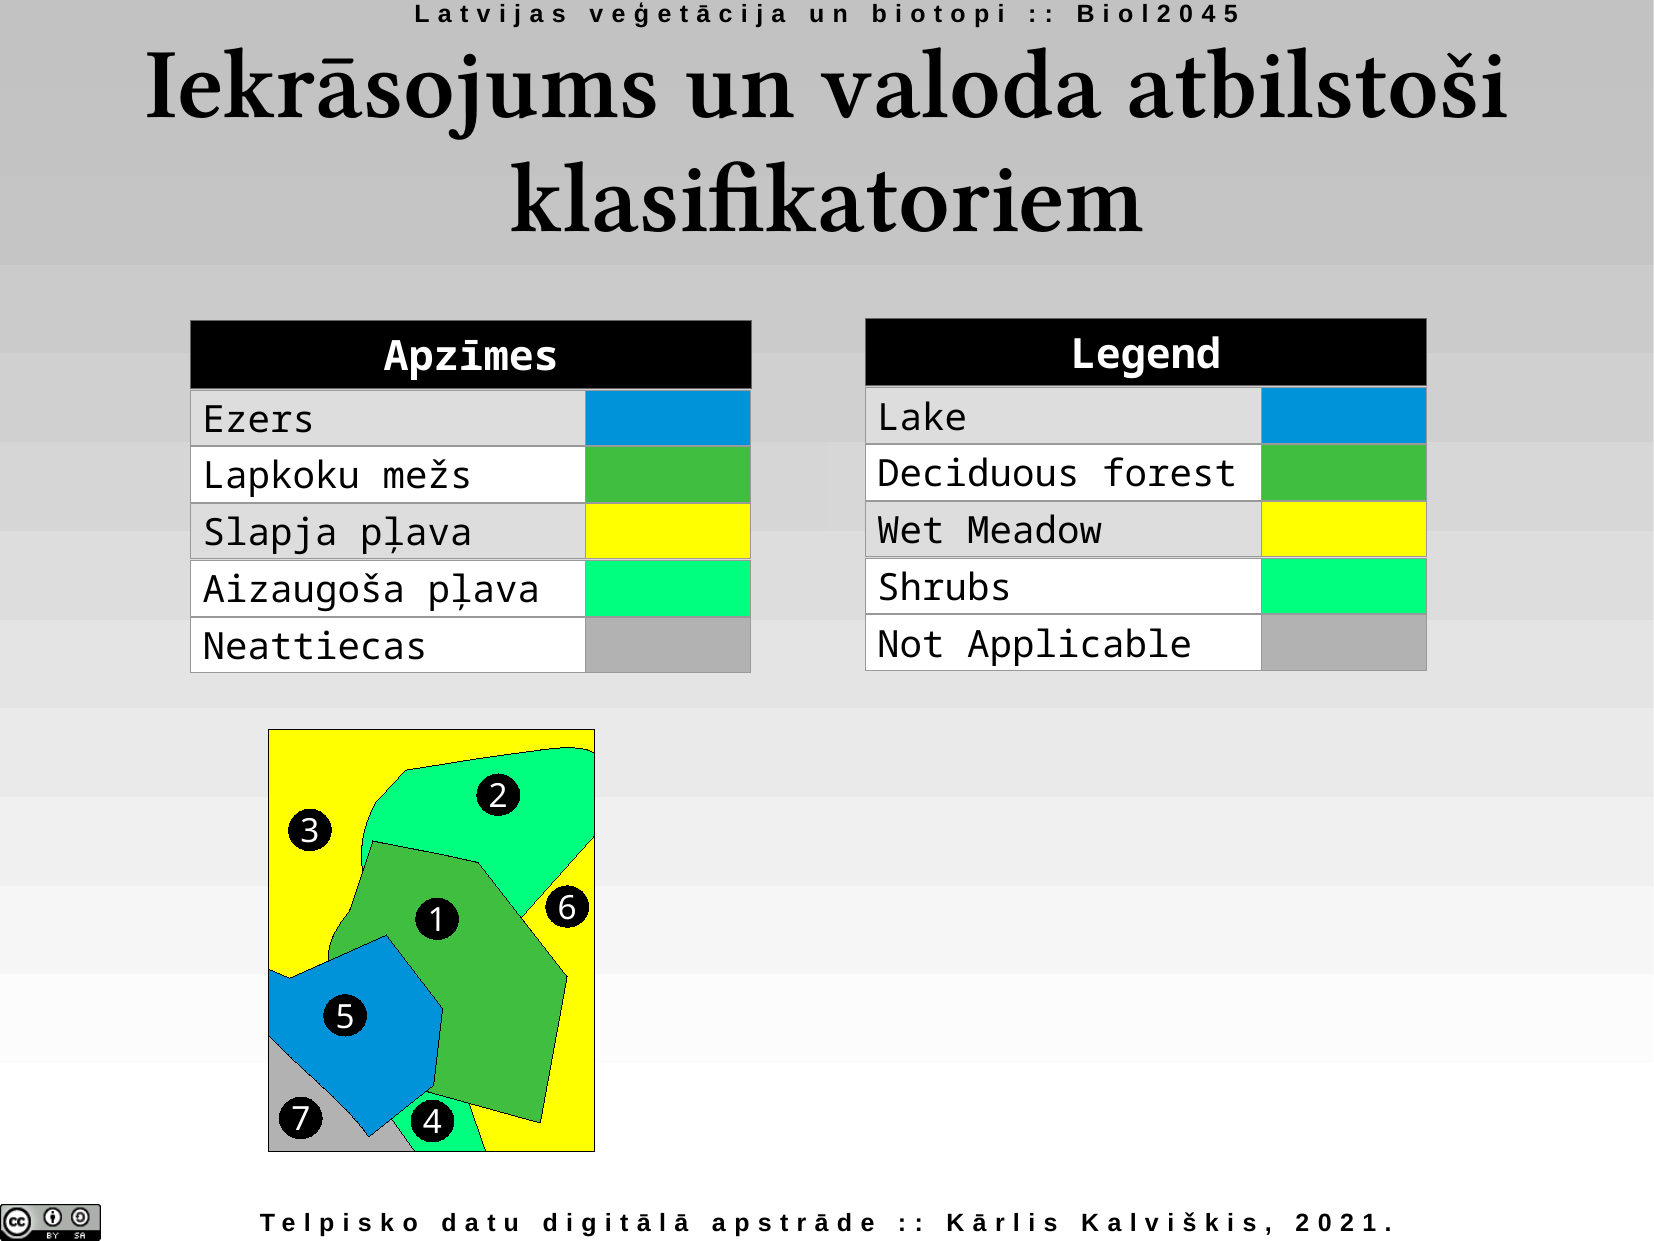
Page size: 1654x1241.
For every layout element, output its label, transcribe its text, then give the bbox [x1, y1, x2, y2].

text_box 4 [411, 1100, 454, 1142]
text_box Lake [865, 387, 1261, 444]
text_box [585, 390, 751, 559]
text_box 6 [545, 885, 589, 928]
text_box Legend [865, 318, 1427, 386]
text_box 1 [415, 898, 459, 940]
text_box [1261, 558, 1427, 671]
text_box Not Applicable [865, 614, 1261, 671]
text_box 3 [288, 809, 332, 851]
title Iekrāsojums un valoda atbilstoši klasifikatoriem [59, 27, 1596, 256]
text_box Slapja pļava [190, 503, 585, 559]
text_box Wet Meadow [865, 501, 1261, 557]
text_box Neattiecas [190, 617, 585, 673]
text_box Apzīmes [190, 320, 752, 389]
text_box Aizaugoša pļava [190, 560, 585, 617]
text_box [268, 729, 595, 1152]
text_box 7 [279, 1097, 323, 1139]
text_box Shrubs [865, 558, 1261, 614]
text_box 2 [476, 773, 520, 816]
text_box 5 [323, 994, 367, 1037]
text_box Lapkoku mežs [190, 446, 585, 503]
text_box Deciduous forest [865, 444, 1261, 501]
text_box [1261, 387, 1427, 557]
text_box Ezers [190, 390, 585, 446]
picture [0, 0, 1654, 1241]
text_box [585, 560, 751, 673]
